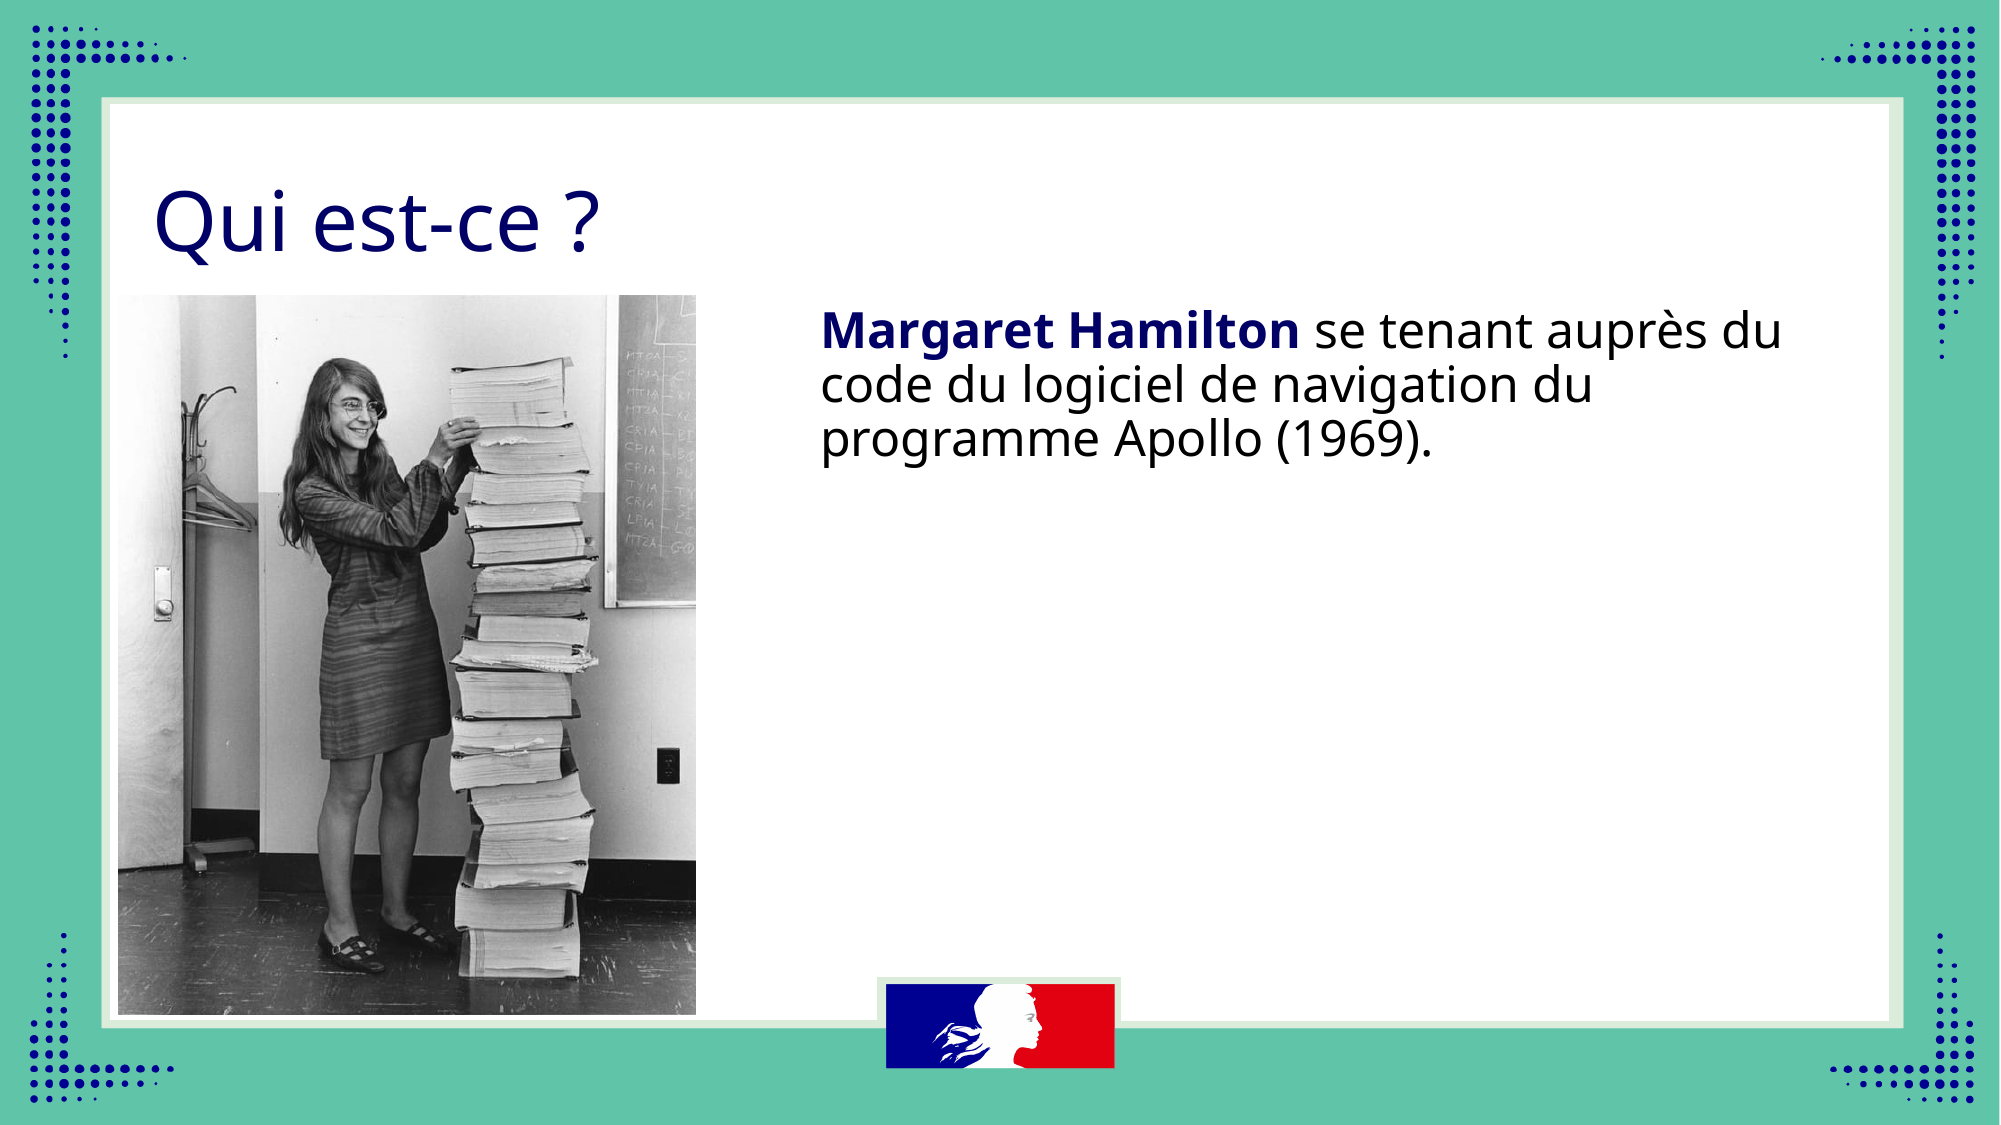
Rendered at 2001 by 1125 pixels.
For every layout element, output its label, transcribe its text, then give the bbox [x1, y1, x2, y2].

title Qui est-ce ? [137, 150, 1873, 299]
picture [0, 0, 2000, 1125]
text_box Margaret Hamilton se tenant auprès du code du logiciel de navigation du programme Apollo (1969). [768, 298, 1890, 945]
